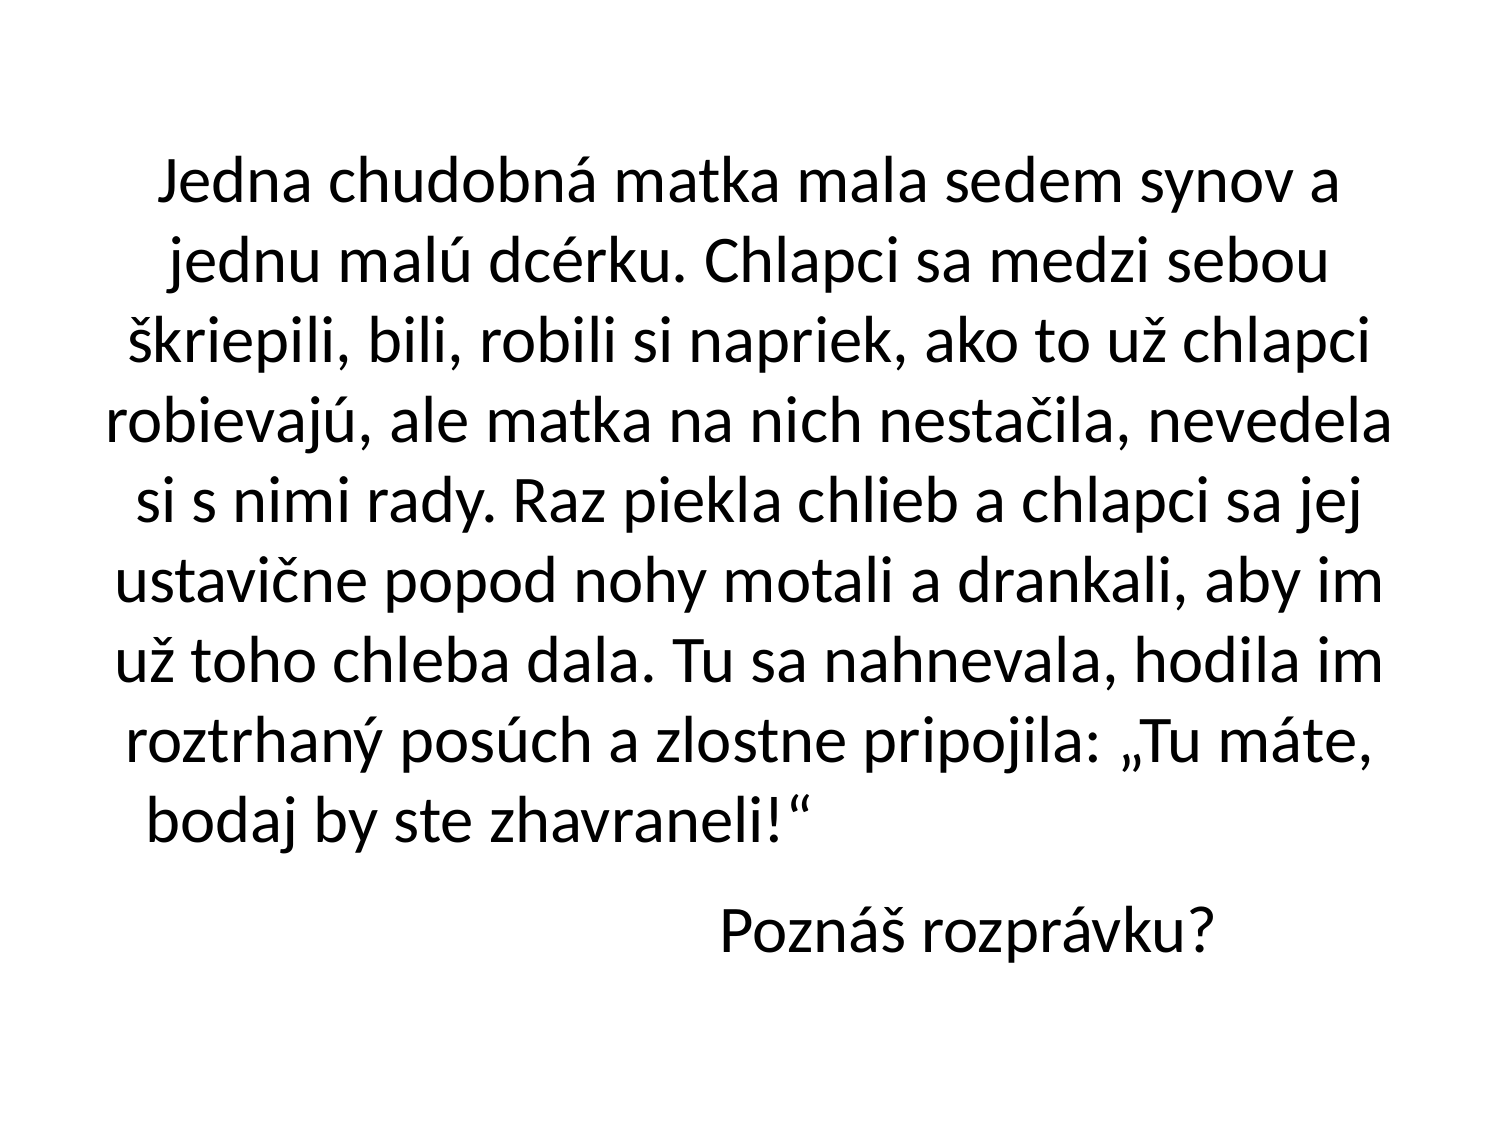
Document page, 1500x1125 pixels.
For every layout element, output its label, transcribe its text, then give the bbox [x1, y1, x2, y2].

list Jedna chudobná matka mala sedem synov a jednu malú dcérku. Chlapci sa medzi sebou škriepili, bili, robili si napriek, ako to už chlapci robievajú, ale matka na nich nestačila, nevedela si s nimi rady. Raz piekla chlieb a chlapci sa jej ustavične popod nohy motali a drankali, aby im už toho chleba dala. Tu sa nahnevala, hodila im roztrhaný posúch a zlostne pripojila: „Tu máte, bodaj by ste zhavraneli!“ Poznáš rozprávku? [75, 128, 1425, 1005]
